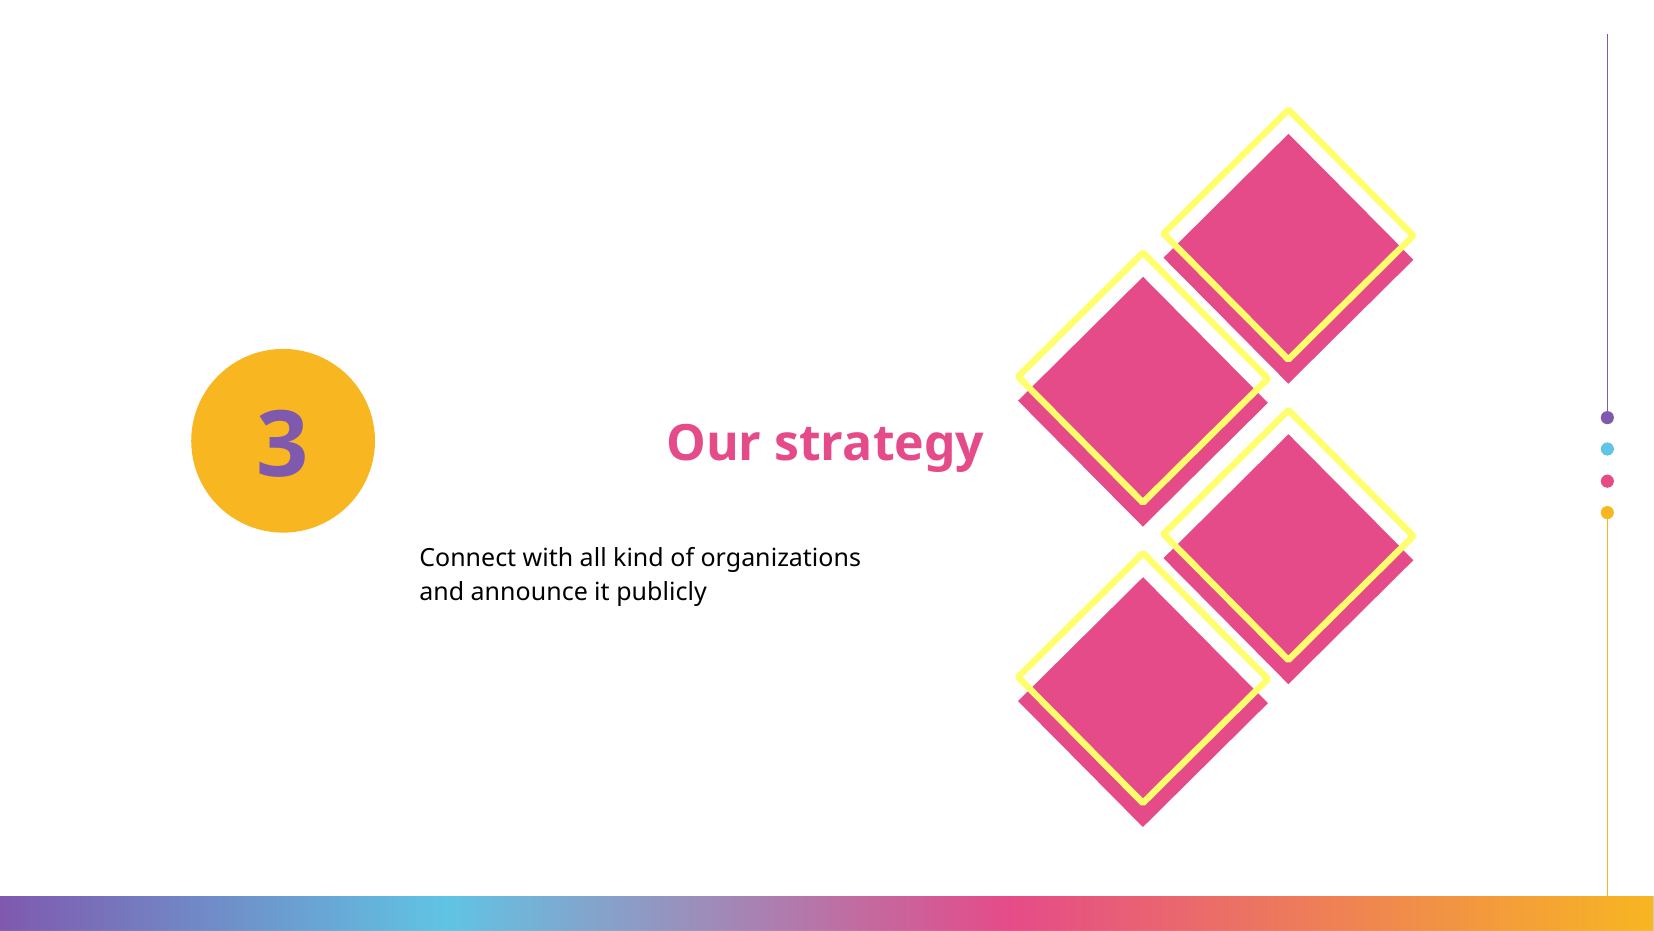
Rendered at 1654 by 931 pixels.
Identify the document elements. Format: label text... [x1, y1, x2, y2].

picture [0, 896, 1654, 931]
title Connect with all kind of organizations and announce it publicly [419, 485, 906, 662]
text_box 3 [191, 348, 334, 533]
title Our strategy [318, 364, 985, 519]
